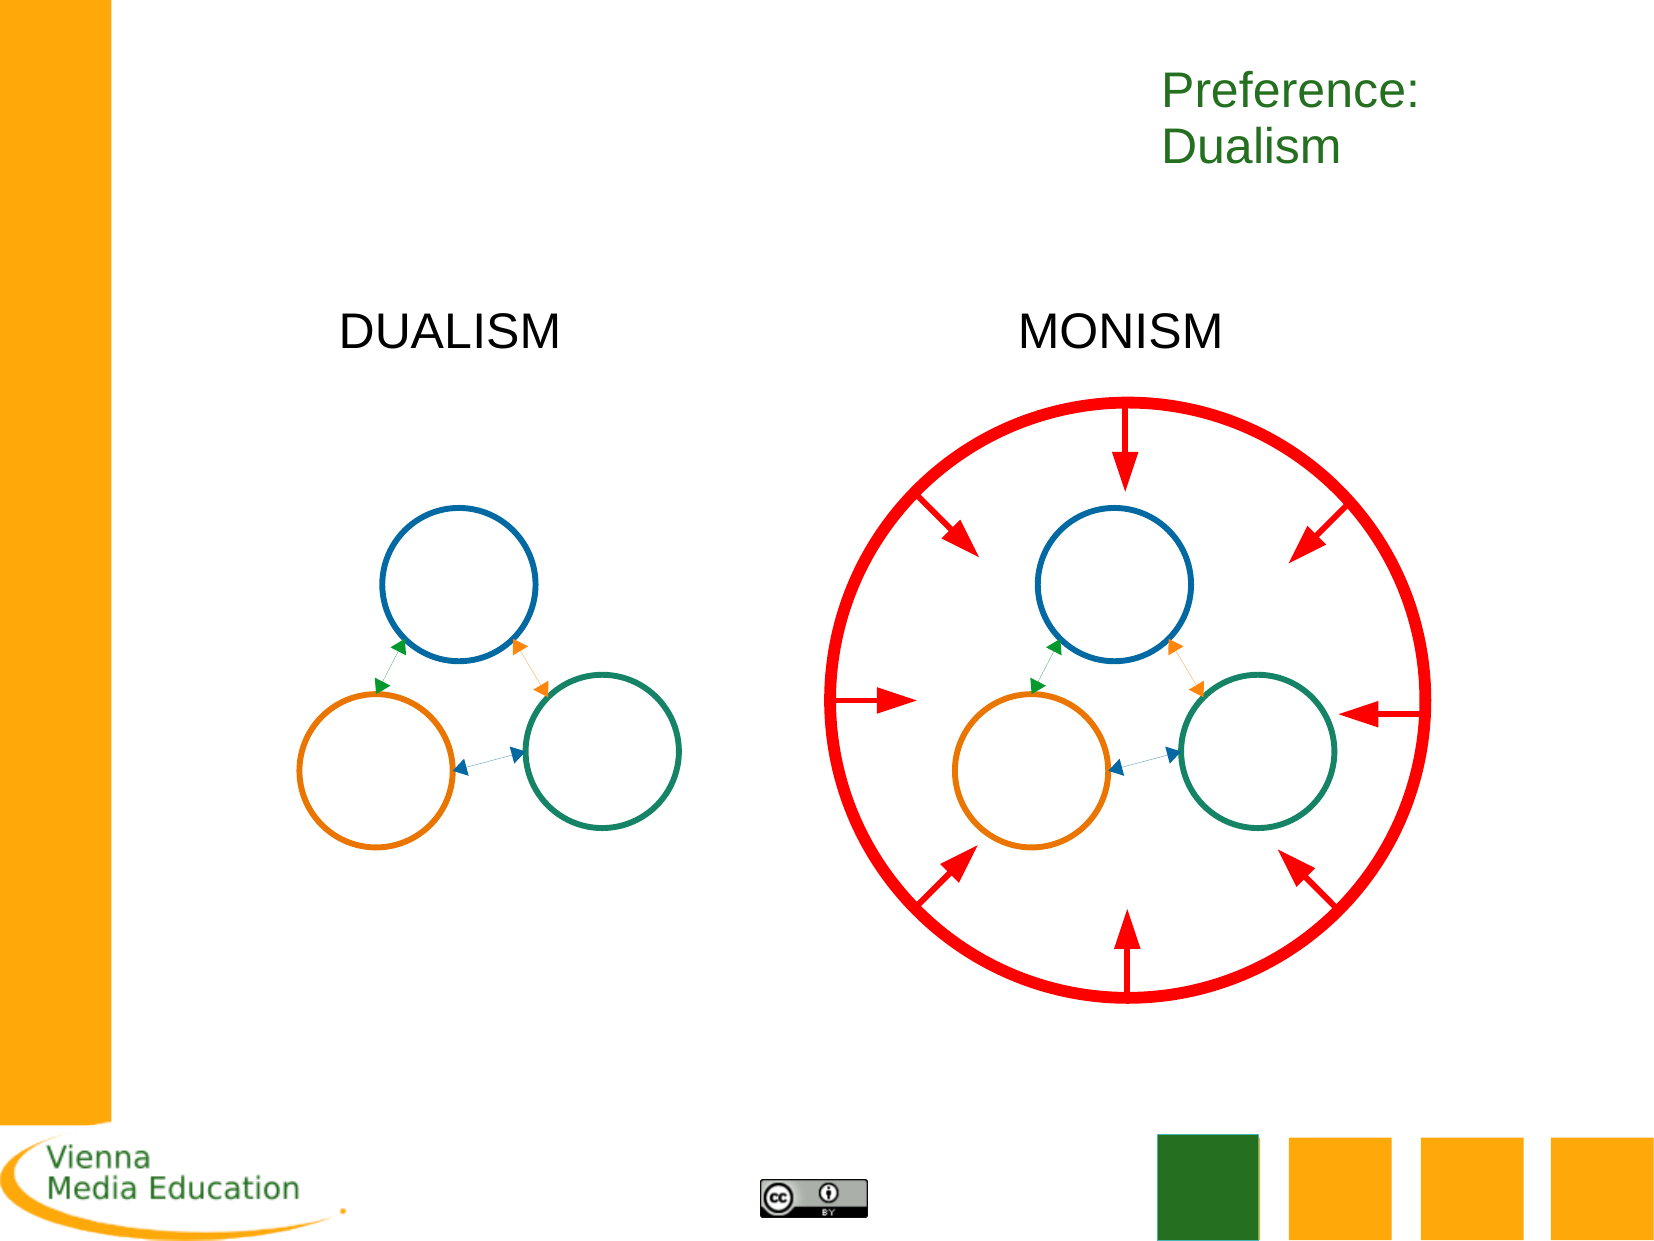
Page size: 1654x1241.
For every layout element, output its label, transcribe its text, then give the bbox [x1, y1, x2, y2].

text_box DUALISM [338, 303, 561, 354]
picture [0, 1114, 398, 1241]
text_box [1157, 1134, 1259, 1241]
picture [757, 1177, 870, 1221]
text_box MONISM [1017, 302, 1224, 353]
text_box Preference: Dualism [1161, 62, 1504, 213]
